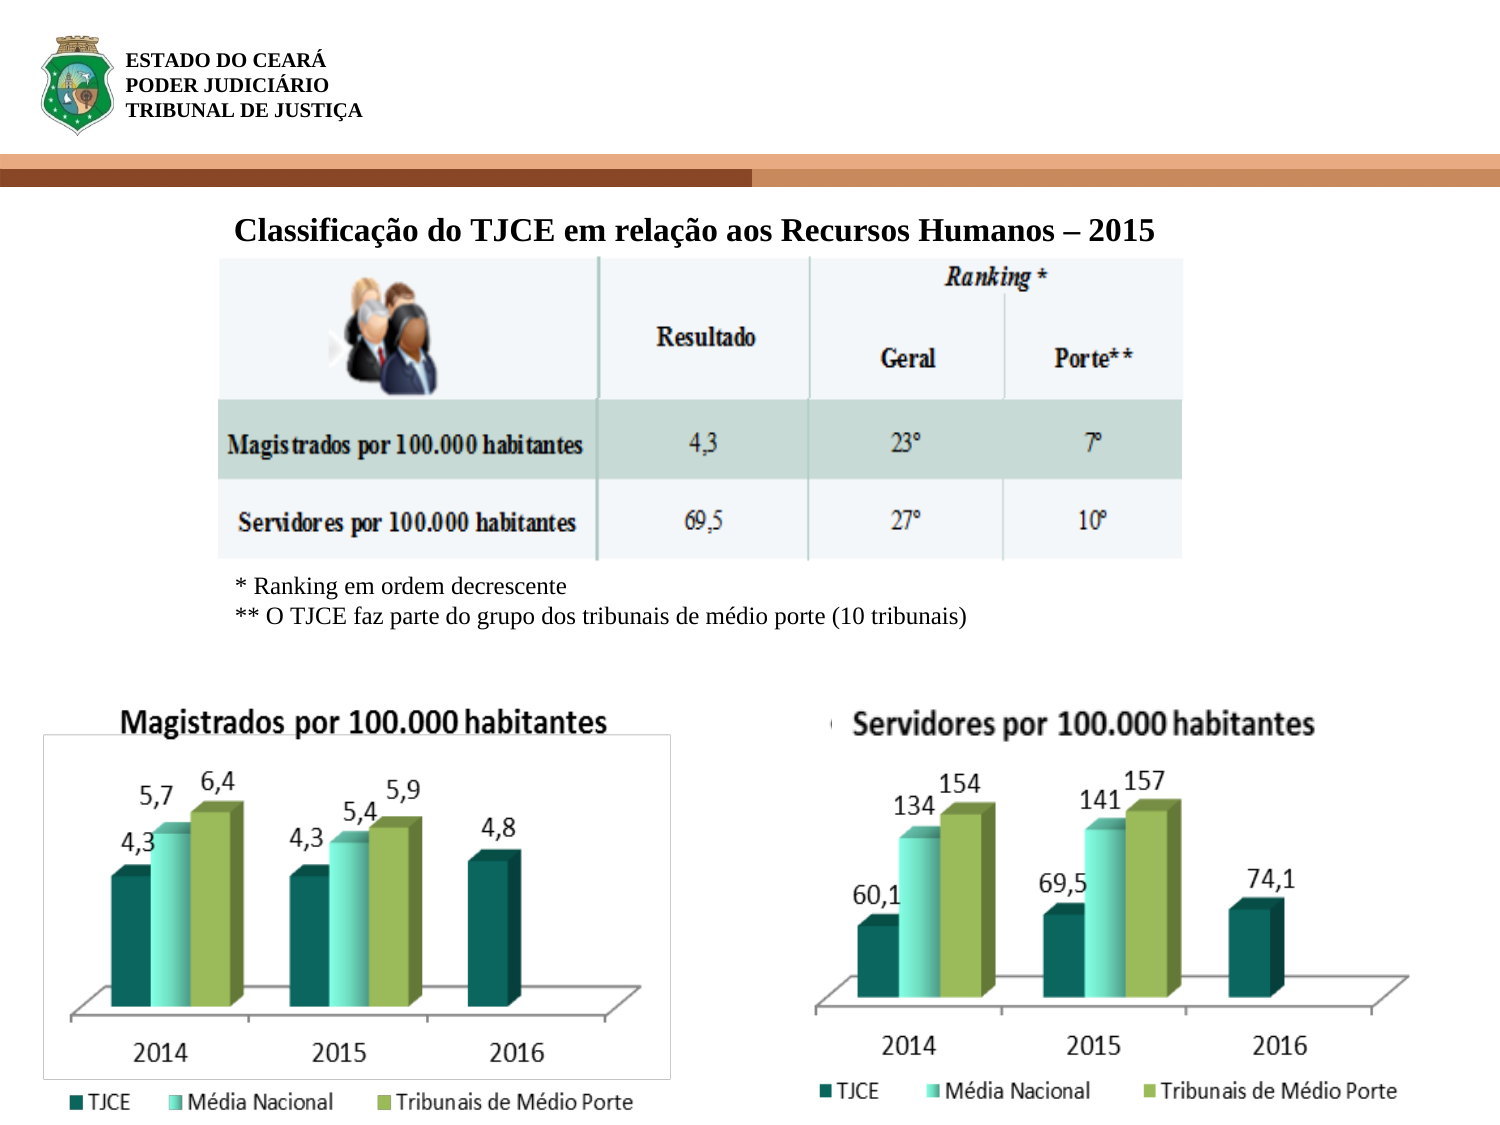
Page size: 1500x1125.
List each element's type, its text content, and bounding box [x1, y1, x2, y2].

picture [218, 255, 1187, 563]
picture [714, 694, 1459, 1124]
picture [0, 154, 1500, 187]
picture [37, 35, 118, 136]
picture [23, 677, 703, 1125]
text_box Classificação do TJCE em relação aos Recursos Humanos – 2015 [219, 200, 1181, 255]
text_box * Ranking em ordem decrescente ** O TJCE faz parte do grupo dos tribunais de médio porte (10 tribunais) [219, 563, 983, 638]
